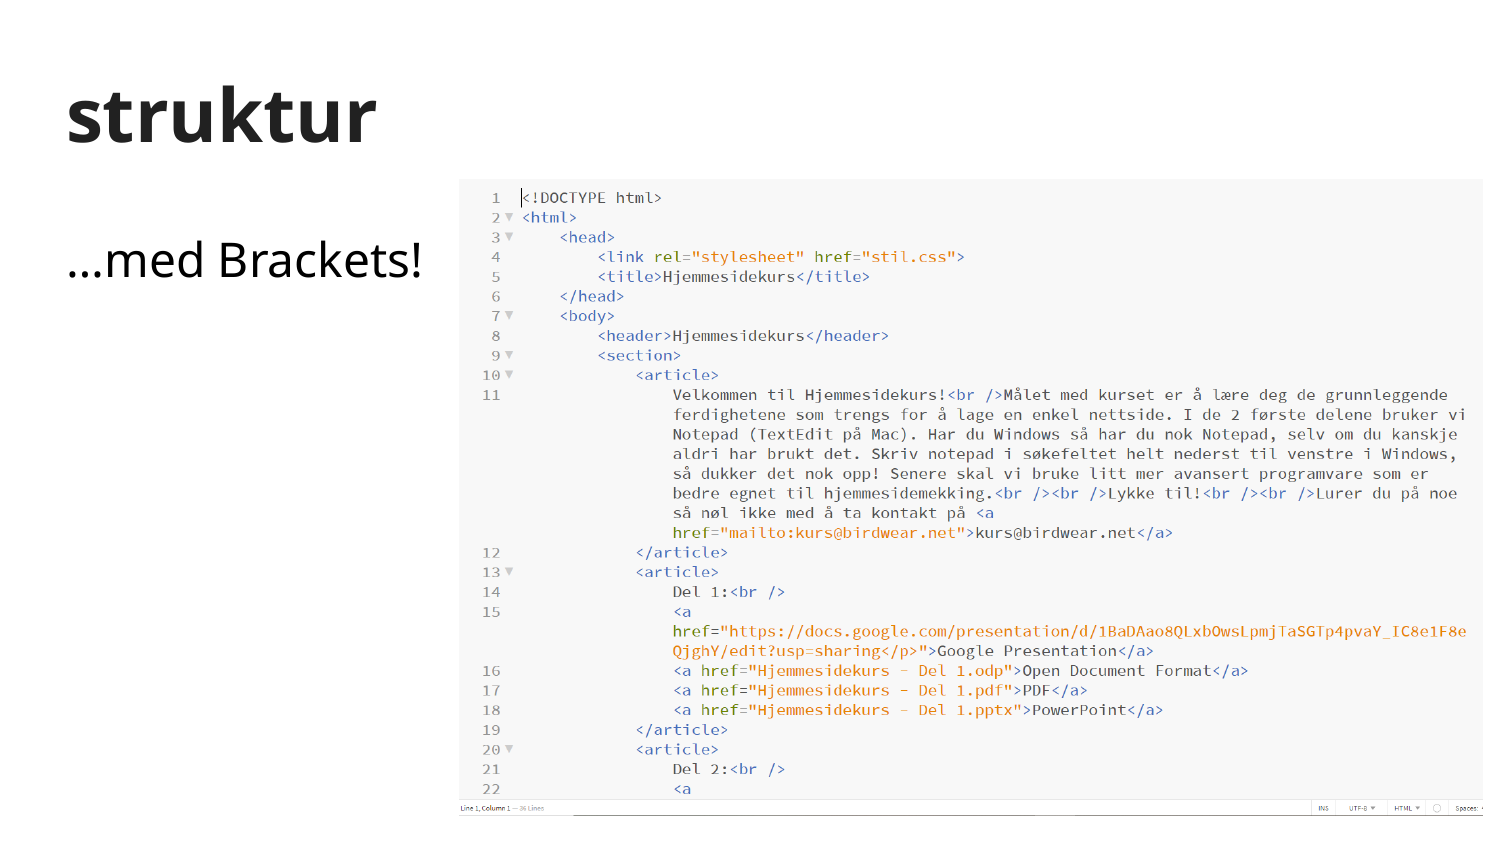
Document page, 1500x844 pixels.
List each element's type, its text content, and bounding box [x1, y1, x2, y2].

title struktur [51, 48, 1449, 180]
list …med Brackets! [51, 201, 459, 750]
picture [459, 179, 1483, 816]
